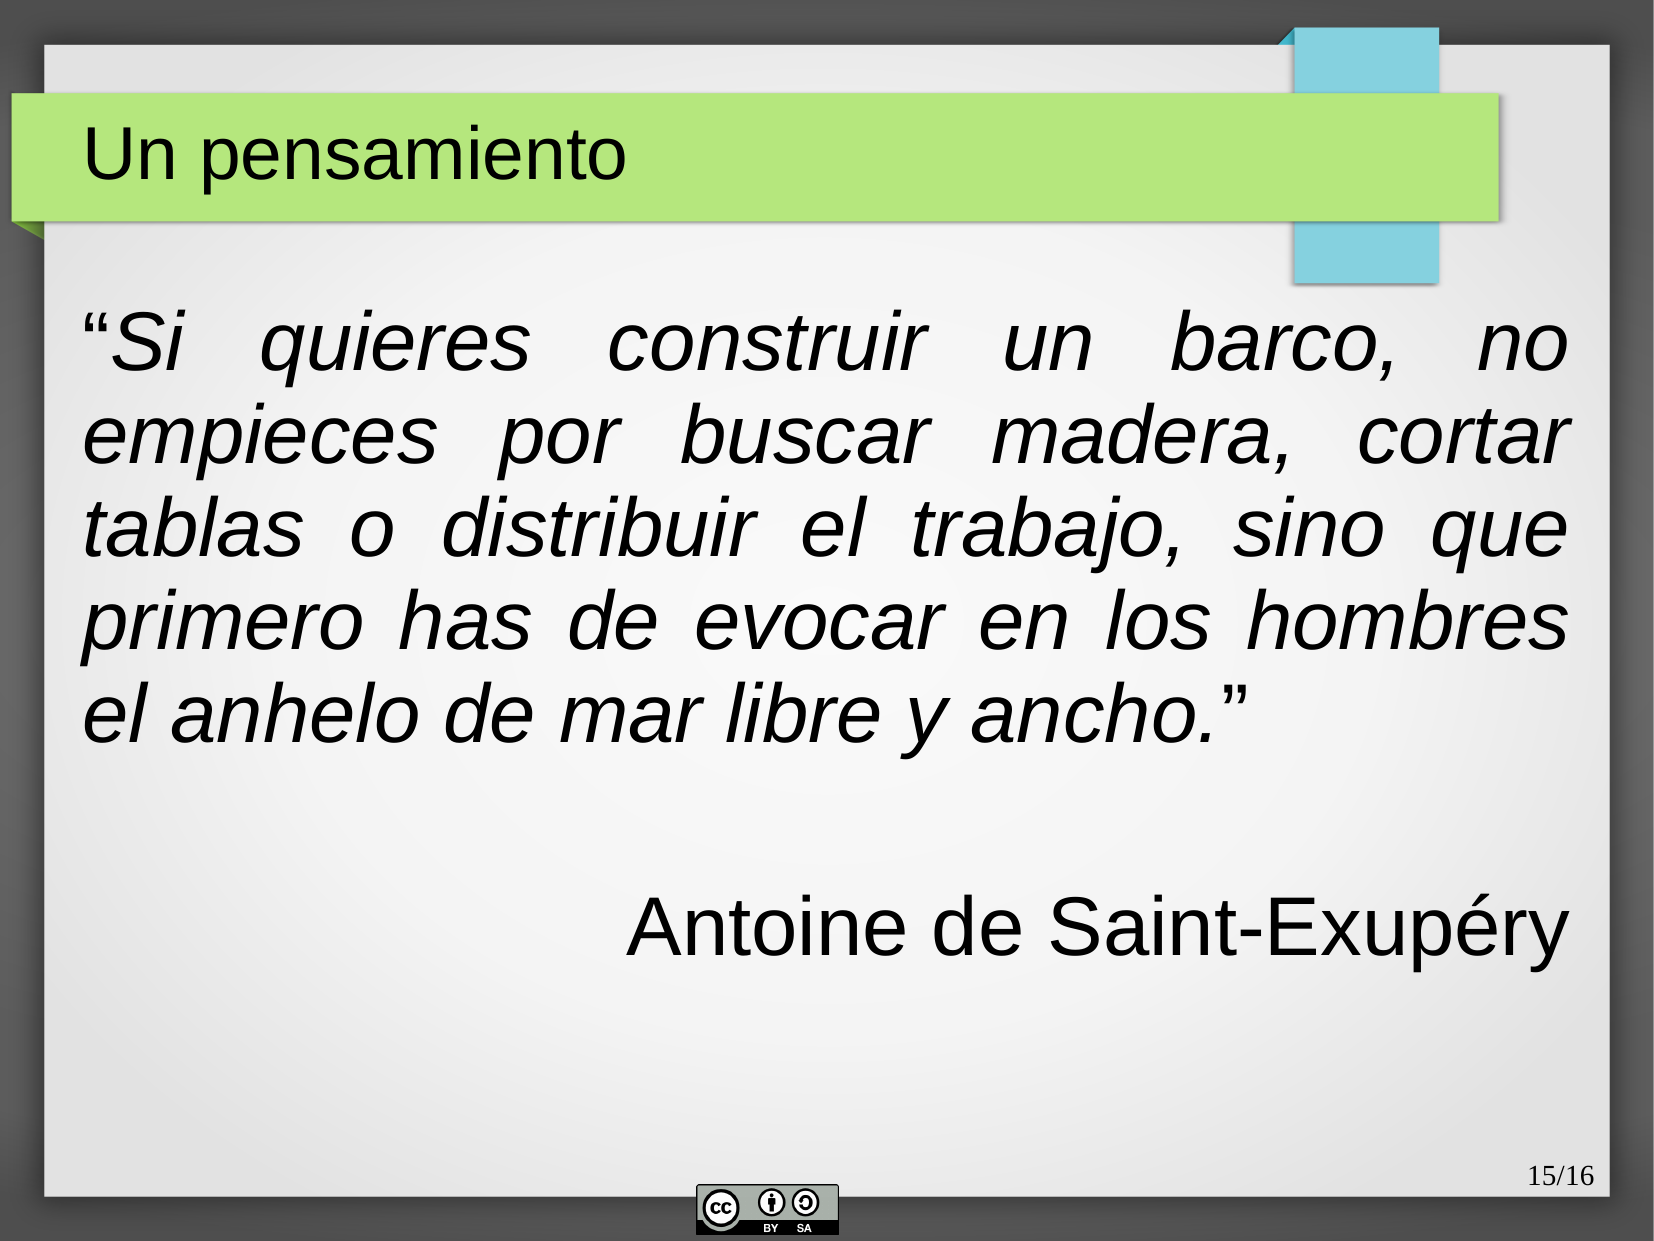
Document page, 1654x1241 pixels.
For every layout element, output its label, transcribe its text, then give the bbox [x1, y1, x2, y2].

title Un pensamiento [82, 94, 1264, 213]
list “Si quieres construir un barco, no empieces por buscar madera, cortar tablas o distribuir el trabajo, sino que primero has de evocar en los hombres el anhelo de mar libre y ancho.” Antoine de Saint-Exupéry [82, 295, 1571, 1052]
picture [0, 0, 1654, 1241]
